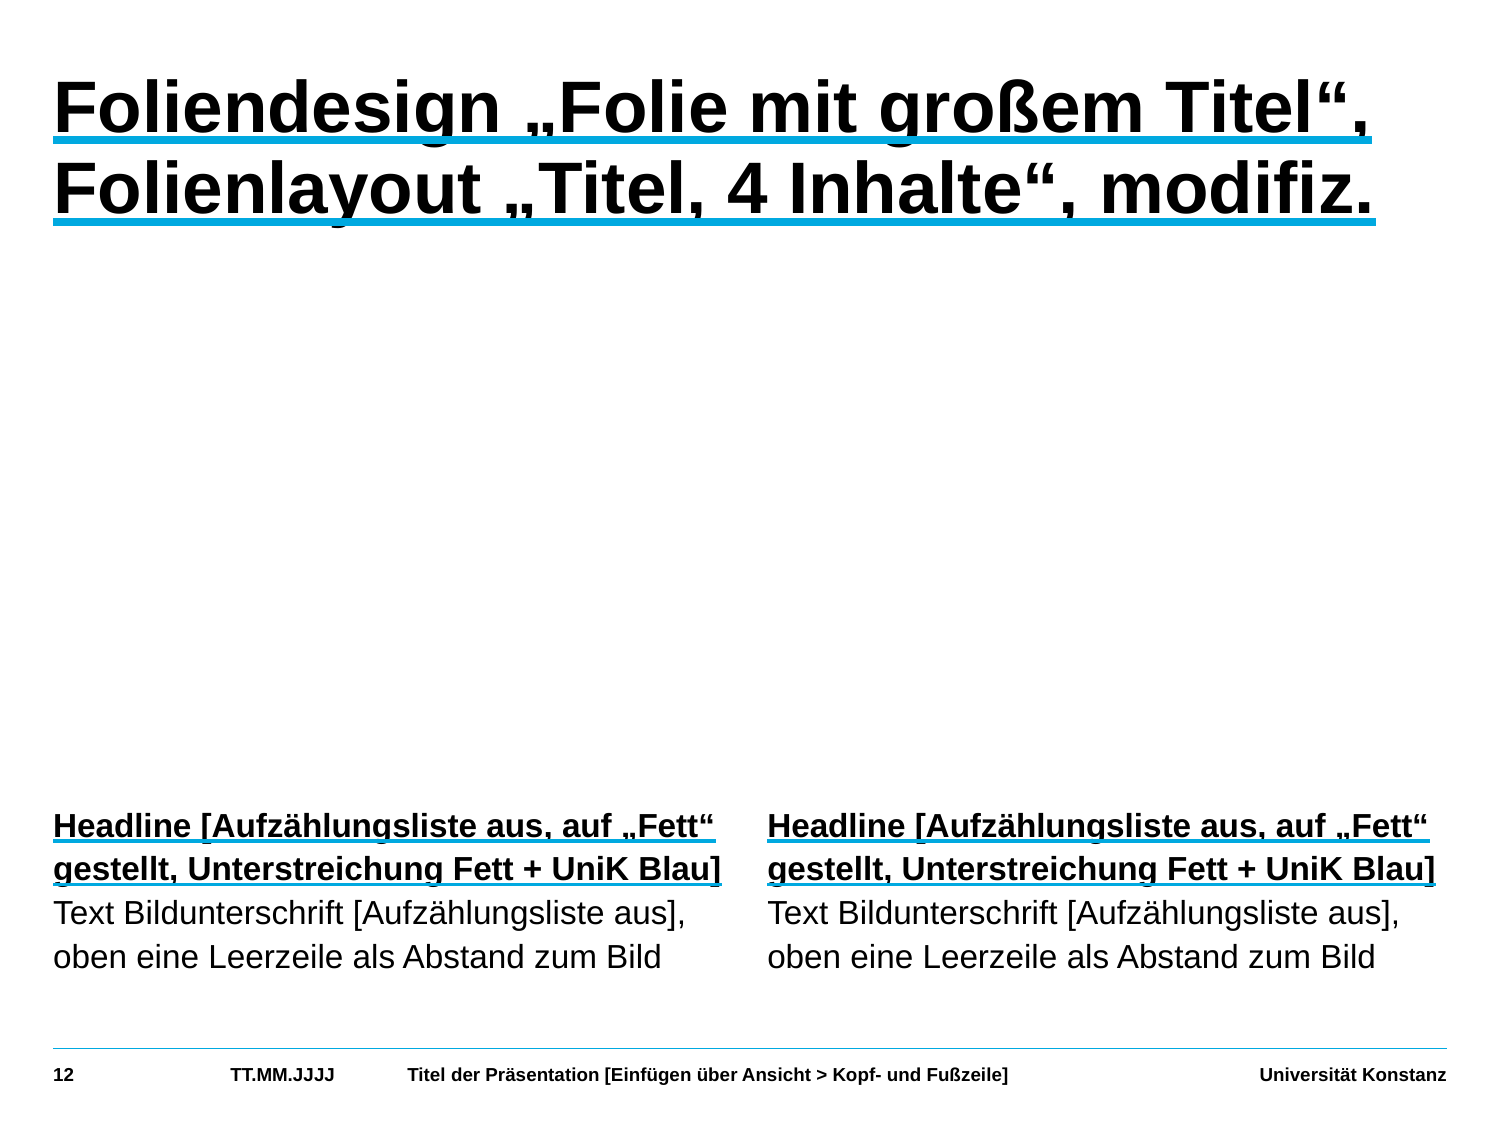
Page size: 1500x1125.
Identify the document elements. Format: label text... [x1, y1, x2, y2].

title Foliendesign „Folie mit großem Titel“, Folienlayout „Titel, 4 Inhalte“, modifiz. [53, 66, 1447, 244]
list Headline [Aufzählungsliste aus, auf „Fett“ gestellt, Unterstreichung Fett + UniK Blau] Text Bildunterschrift [Aufzählungsliste aus], oben eine Leerzeile als Abstand zum Bild [767, 763, 1448, 1012]
list Headline [Aufzählungsliste aus, auf „Fett“ gestellt, Unterstreichung Fett + UniK Blau] Text Bildunterschrift [Aufzählungsliste aus], oben eine Leerzeile als Abstand zum Bild [53, 763, 734, 1012]
